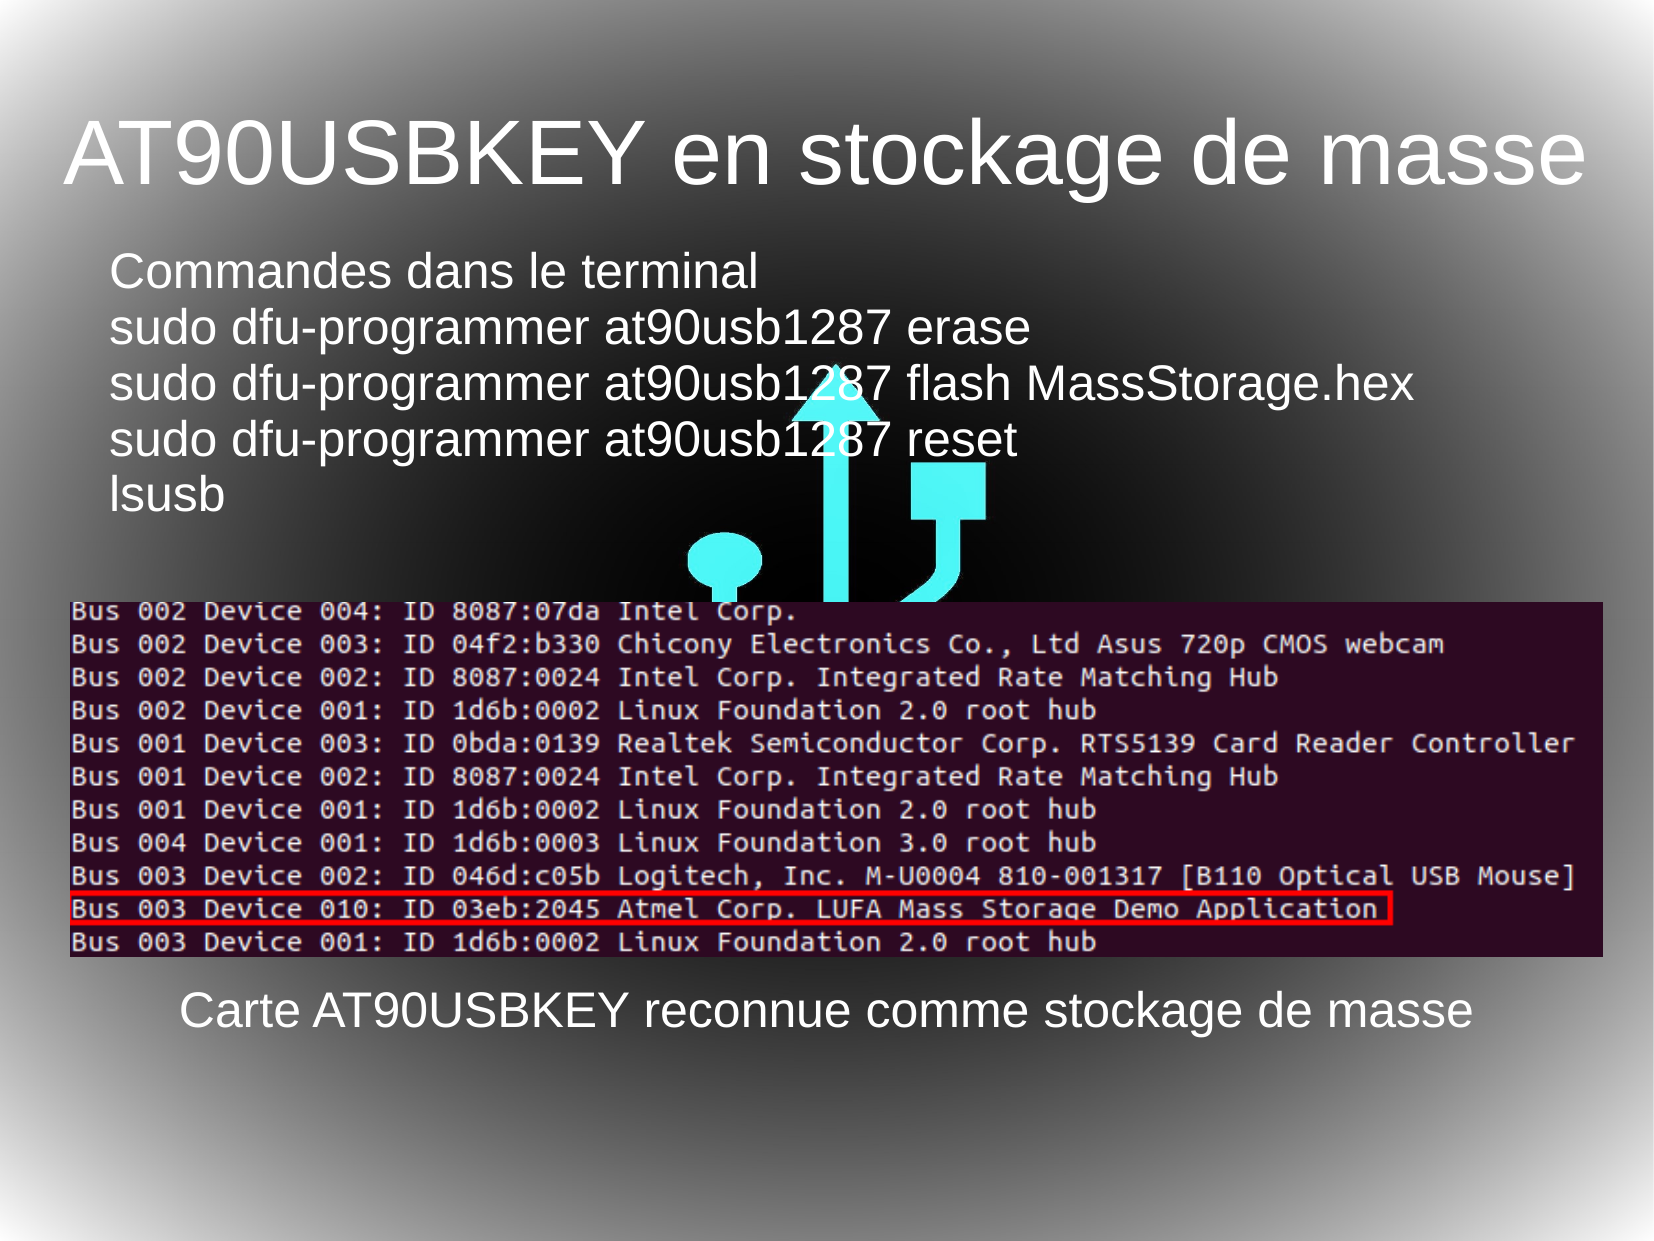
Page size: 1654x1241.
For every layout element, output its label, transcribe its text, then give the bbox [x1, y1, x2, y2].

text_box Carte AT90USBKEY reconnue comme stockage de masse [164, 974, 1491, 1045]
picture [0, 0, 1654, 1241]
text_box Commandes dans le terminal sudo dfu-programmer at90usb1287 erase sudo dfu-programmer at90usb1287 flash MassStorage.hex sudo dfu-programmer at90usb1287 reset lsusb [94, 257, 1432, 530]
title AT90USBKEY en stockage de masse [59, 49, 1595, 257]
